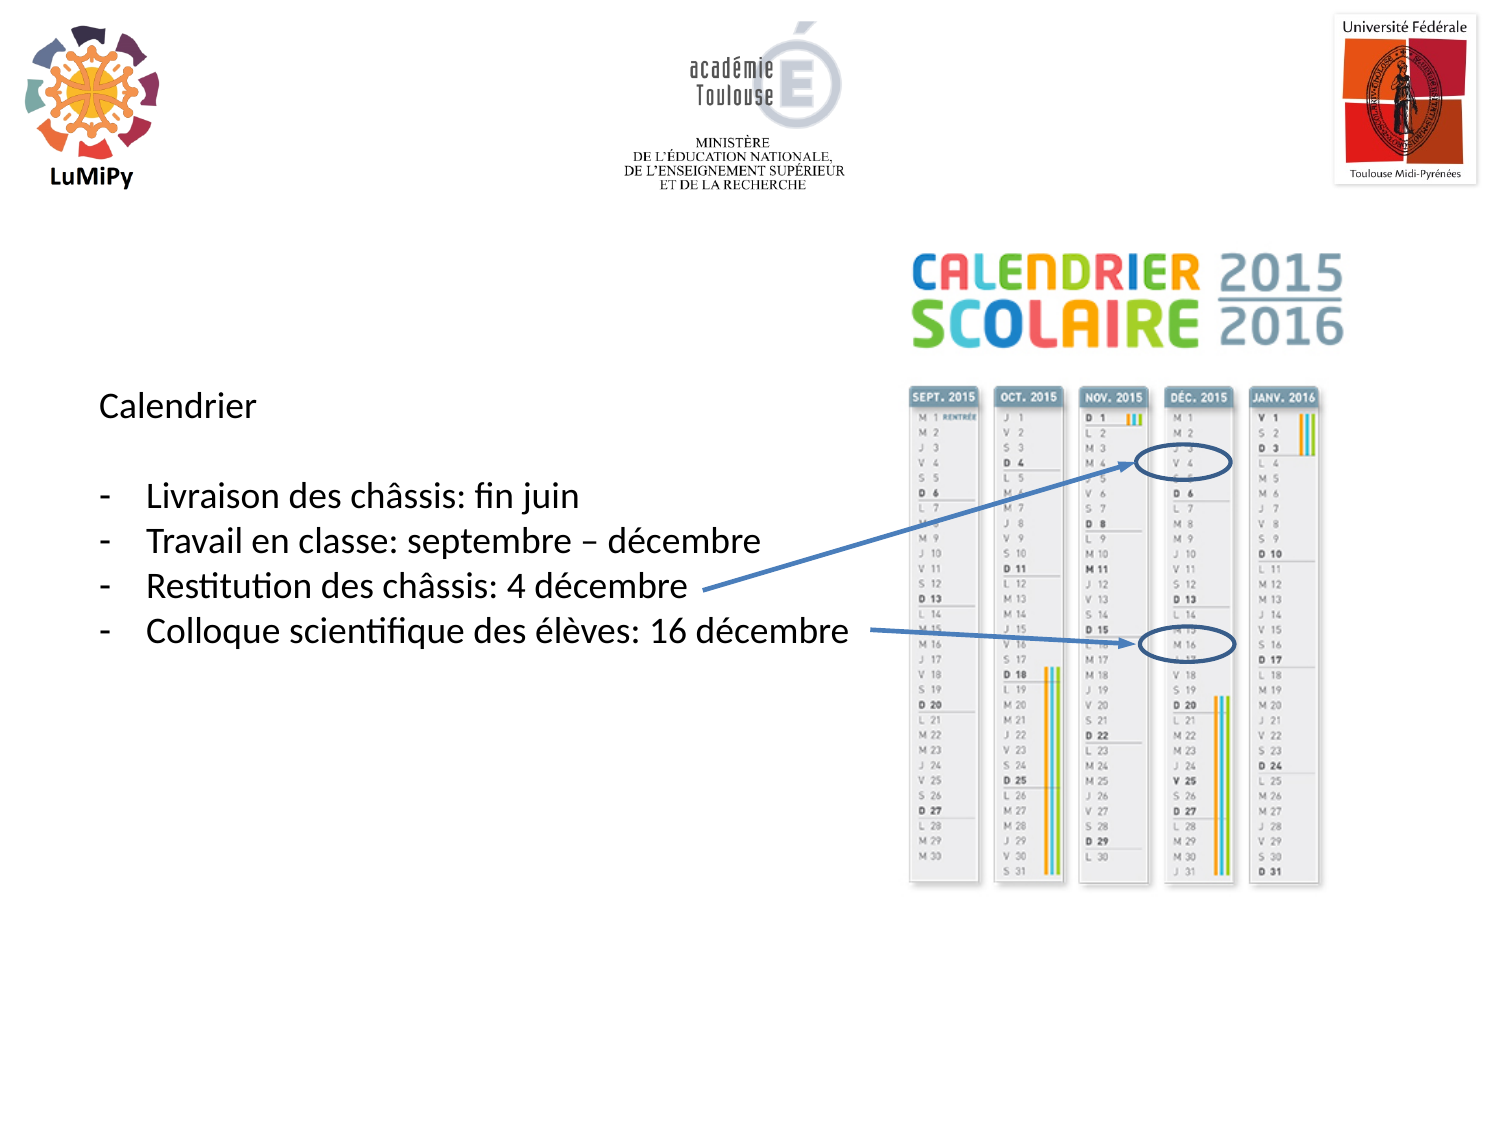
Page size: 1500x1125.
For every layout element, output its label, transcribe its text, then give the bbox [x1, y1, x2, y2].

picture [596, 4, 851, 198]
picture [1143, 629, 1232, 659]
text_box Calendrier Livraison des châssis: fin juin Travail en classe: septembre – décembre Restitution des châssis: 4 décembre Colloque scientifique des élèves: 16 décembre [84, 373, 875, 707]
picture [1328, 8, 1484, 192]
text_box [870, 368, 1471, 1039]
picture [17, 19, 166, 192]
picture [888, 231, 1350, 897]
picture [1139, 447, 1228, 477]
